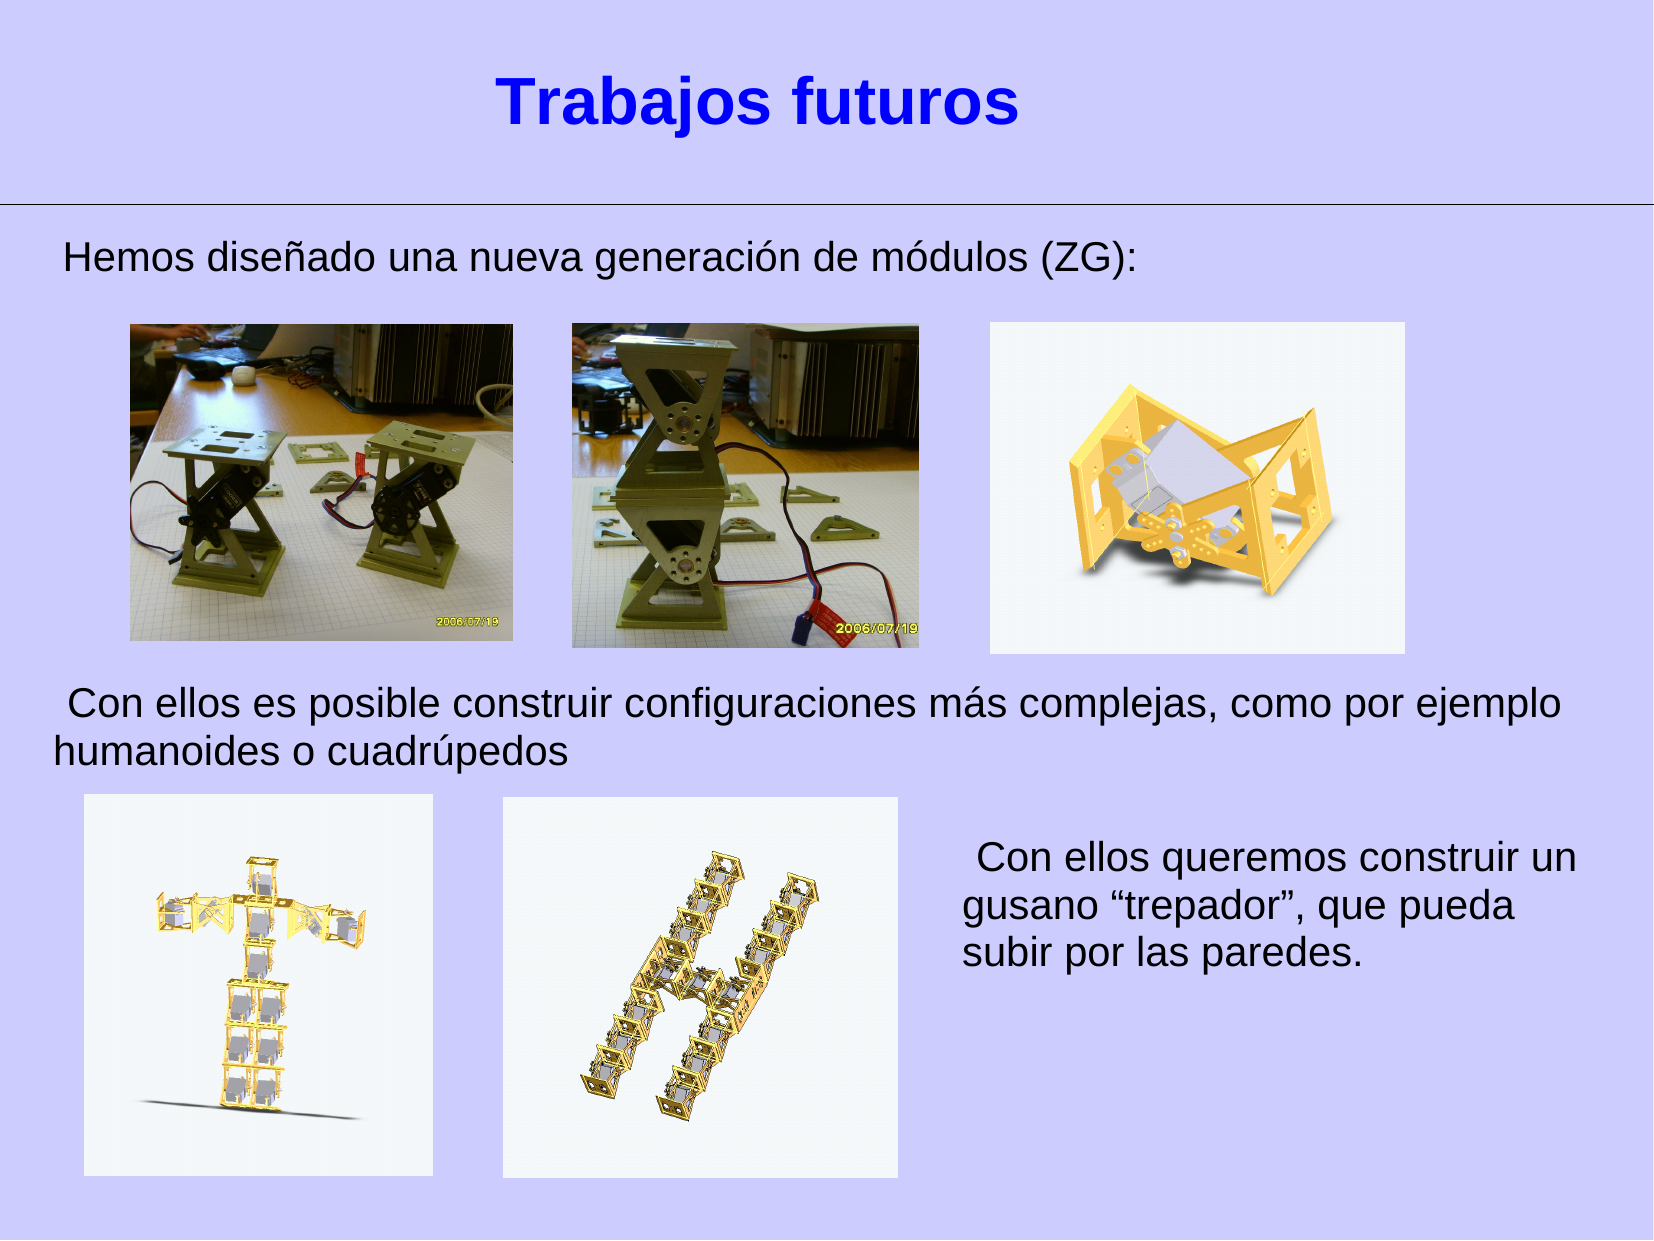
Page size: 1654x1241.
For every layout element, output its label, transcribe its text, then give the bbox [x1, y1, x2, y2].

picture [990, 322, 1405, 654]
text_box Hemos diseñado una nueva generación de módulos (ZG): [51, 233, 1355, 309]
picture [84, 794, 433, 1176]
picture [572, 323, 919, 648]
text_box Con ellos es posible construir configuraciones más complejas, como por ejemplo humanoides o cuadrúpedos [53, 671, 1632, 775]
title Trabajos futuros [120, 0, 1396, 191]
picture [130, 324, 513, 641]
picture [503, 797, 898, 1178]
text_box Con ellos queremos construir un gusano “trepador”, que pueda subir por las paredes. [962, 826, 1601, 976]
